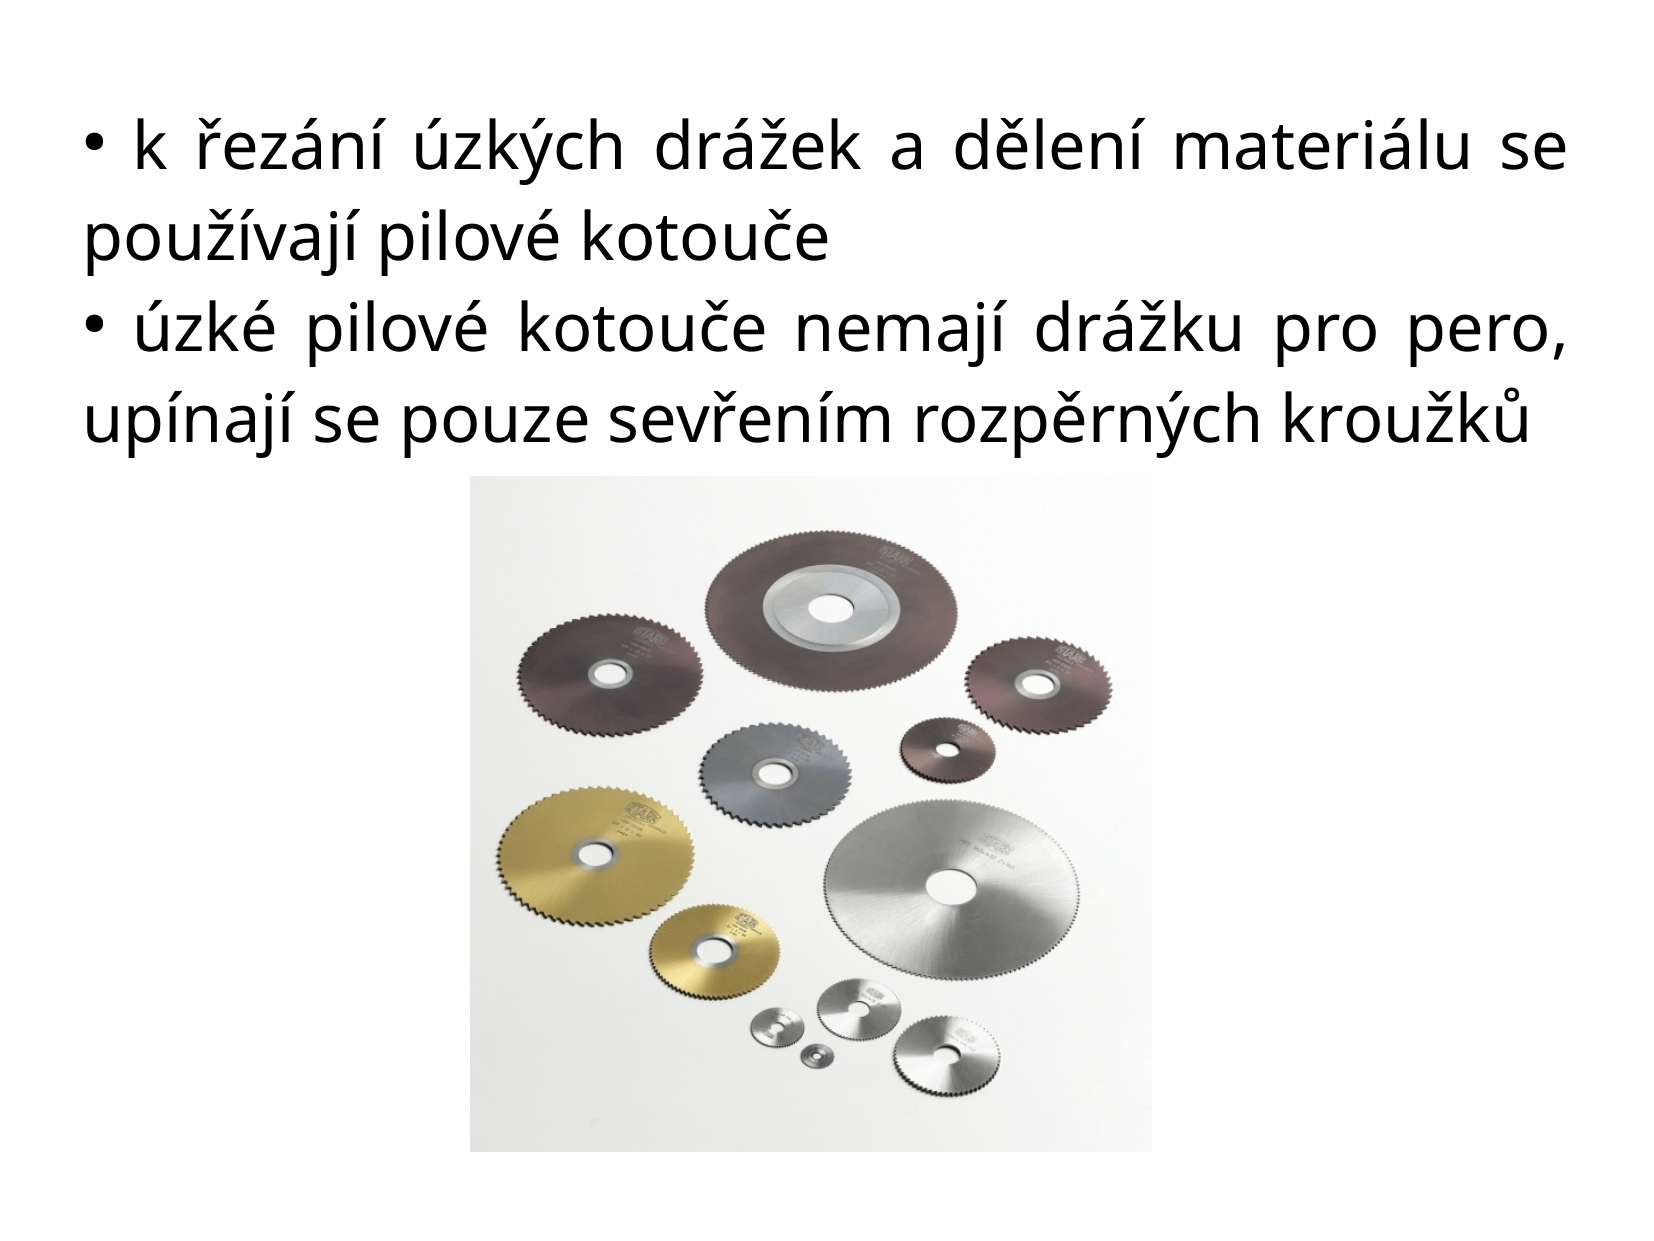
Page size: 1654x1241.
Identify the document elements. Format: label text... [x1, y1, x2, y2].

subtitle k řezání úzkých drážek a dělení materiálu se používají pilové kotouče úzké pilové kotouče nemají drážku pro pero, upínají se pouze sevřením rozpěrných kroužků [82, 56, 1571, 1102]
picture [470, 476, 1152, 1152]
